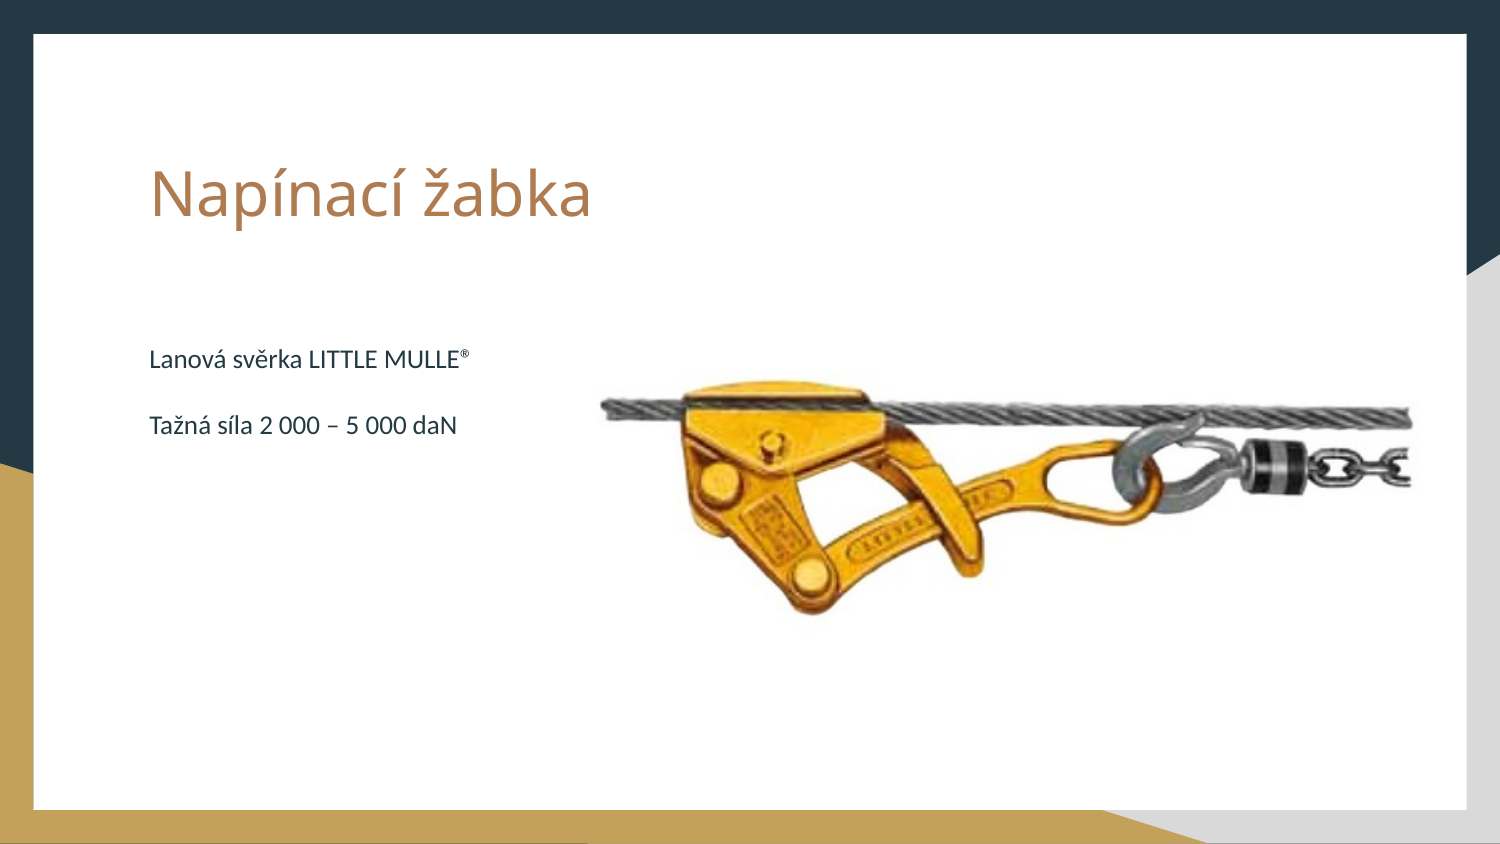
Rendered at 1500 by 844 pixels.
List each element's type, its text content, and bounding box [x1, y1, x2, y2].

list Lanová svěrka LITTLE MULLE® Tažná síla 2 000 – 5 000 daN [134, 326, 1366, 729]
picture [597, 335, 1428, 738]
title Napínací žabka [134, 138, 1366, 296]
